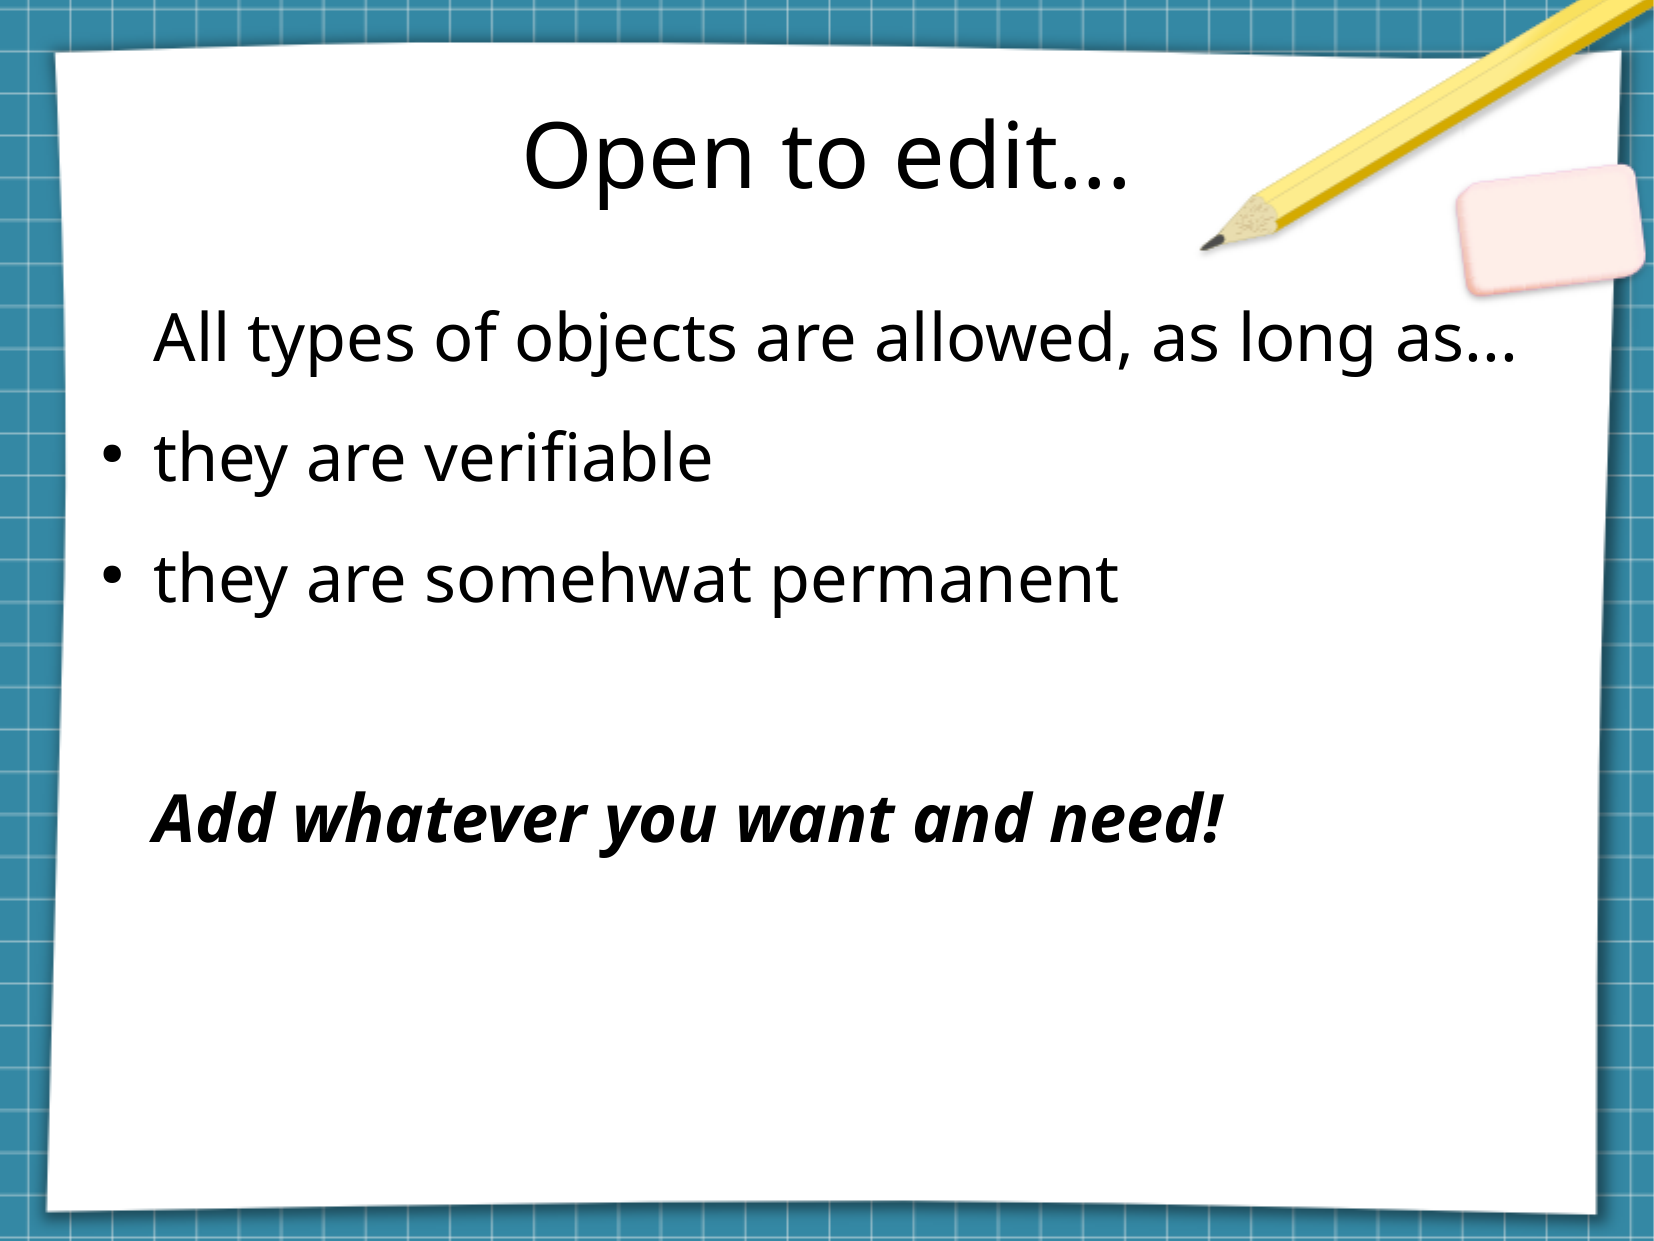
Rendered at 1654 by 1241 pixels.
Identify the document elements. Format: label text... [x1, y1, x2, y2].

title Open to edit... [82, 49, 1571, 257]
picture [0, 0, 1654, 1241]
list All types of objects are allowed, as long as... they are verifiable they are somehwat permanent Add whatever you want and need! [82, 290, 1571, 1010]
